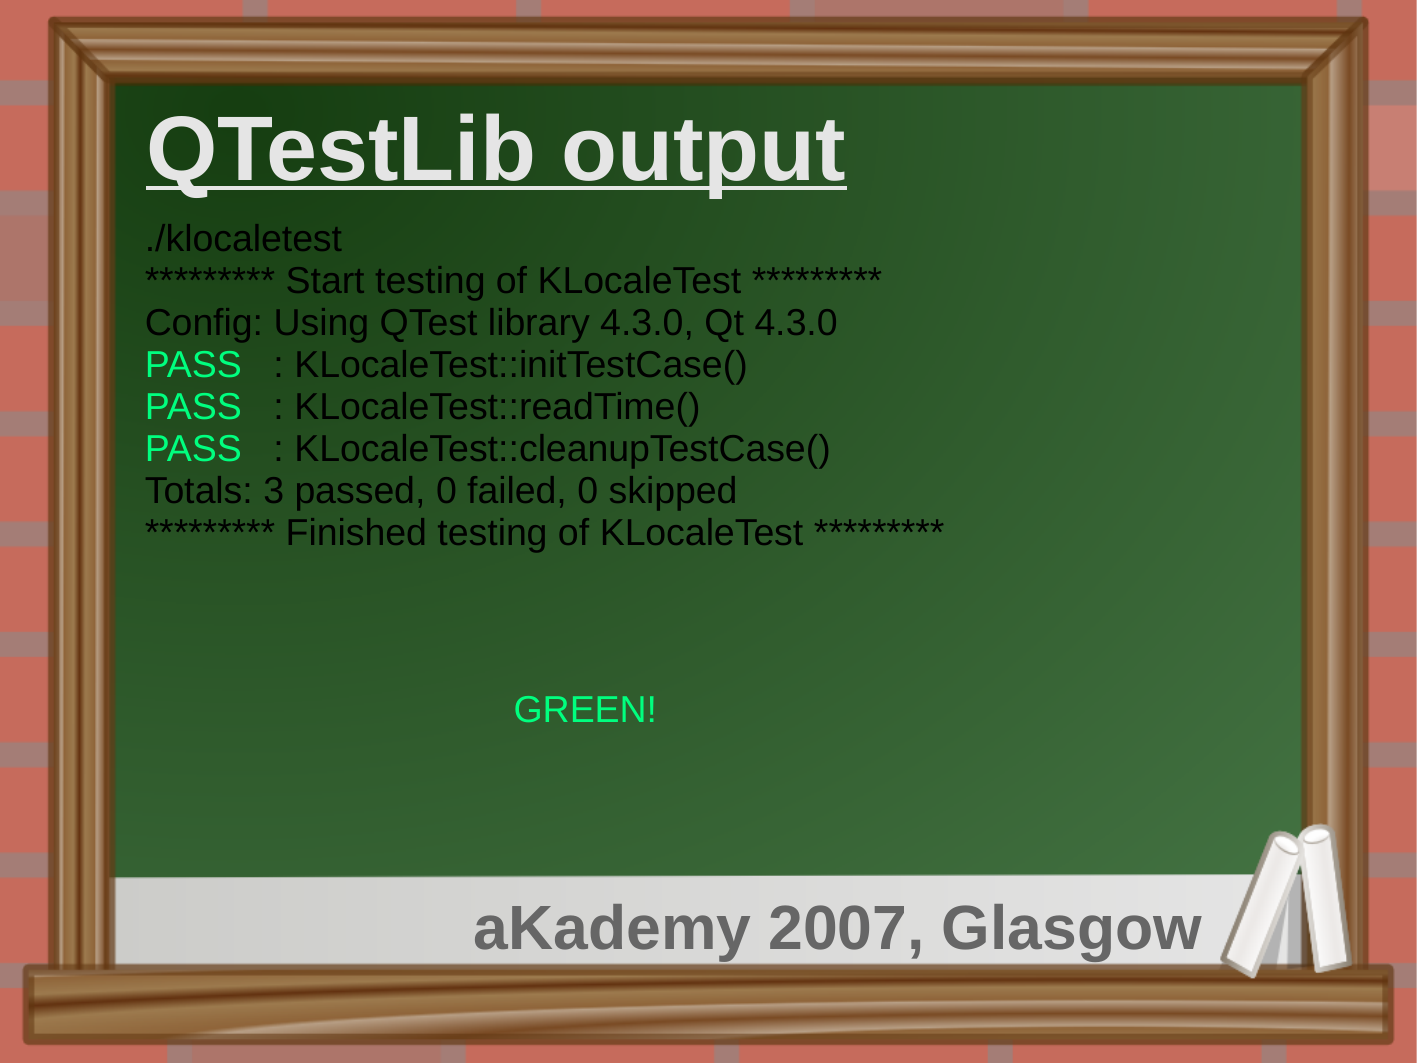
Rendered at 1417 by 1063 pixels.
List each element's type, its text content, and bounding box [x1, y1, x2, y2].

text_box ./klocaletest ********* Start testing of KLocaleTest ********* Config: Using QTest library 4.3.0, Qt 4.3.0 PASS : KLocaleTest::initTestCase() PASS : KLocaleTest::readTime() PASS : KLocaleTest::cleanupTestCase() Totals: 3 passed, 0 failed, 0 skipped ********* Finished testing of KLocaleTest ********* [129, 210, 1172, 616]
text_box GREEN! [498, 681, 727, 763]
text_box QTestLib output [131, 90, 1313, 306]
picture [0, 0, 1417, 1063]
